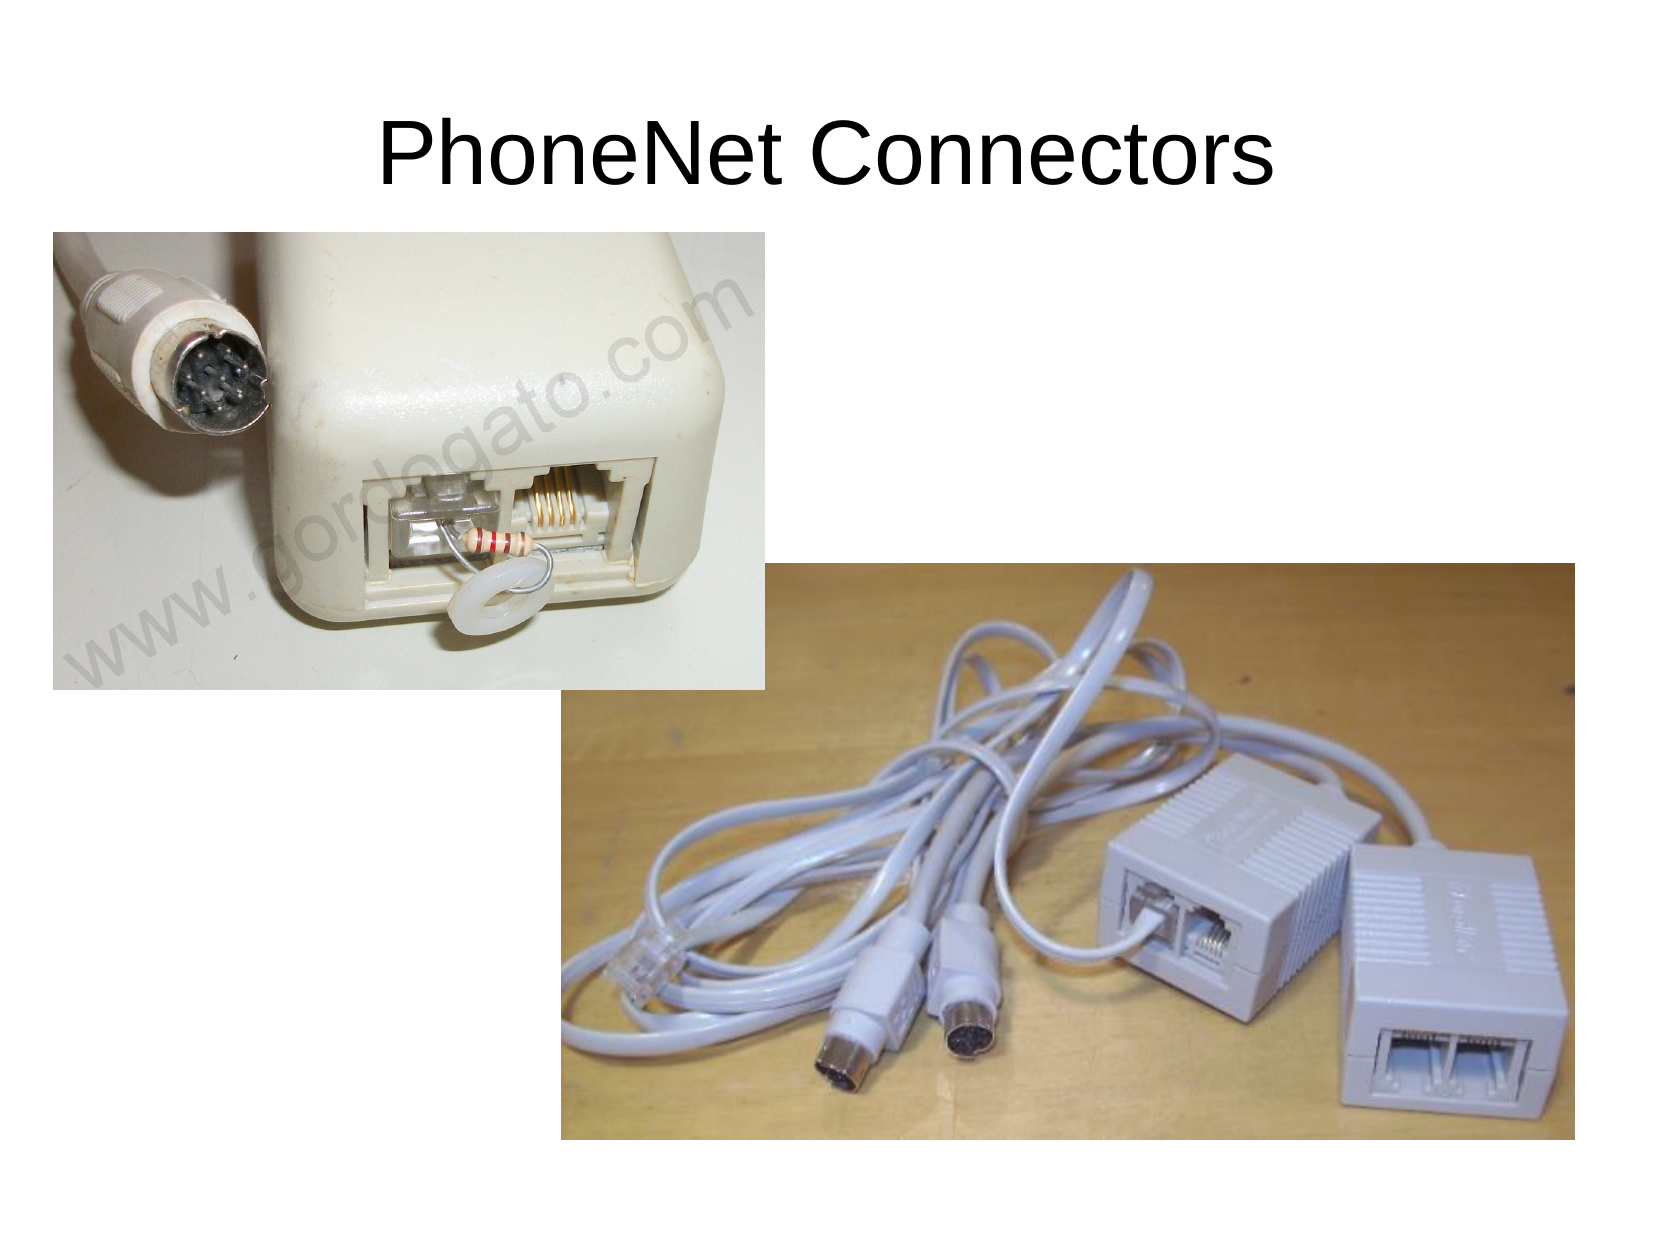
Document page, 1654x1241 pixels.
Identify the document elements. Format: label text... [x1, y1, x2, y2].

title PhoneNet Connectors [82, 49, 1571, 257]
picture [53, 232, 1575, 1140]
